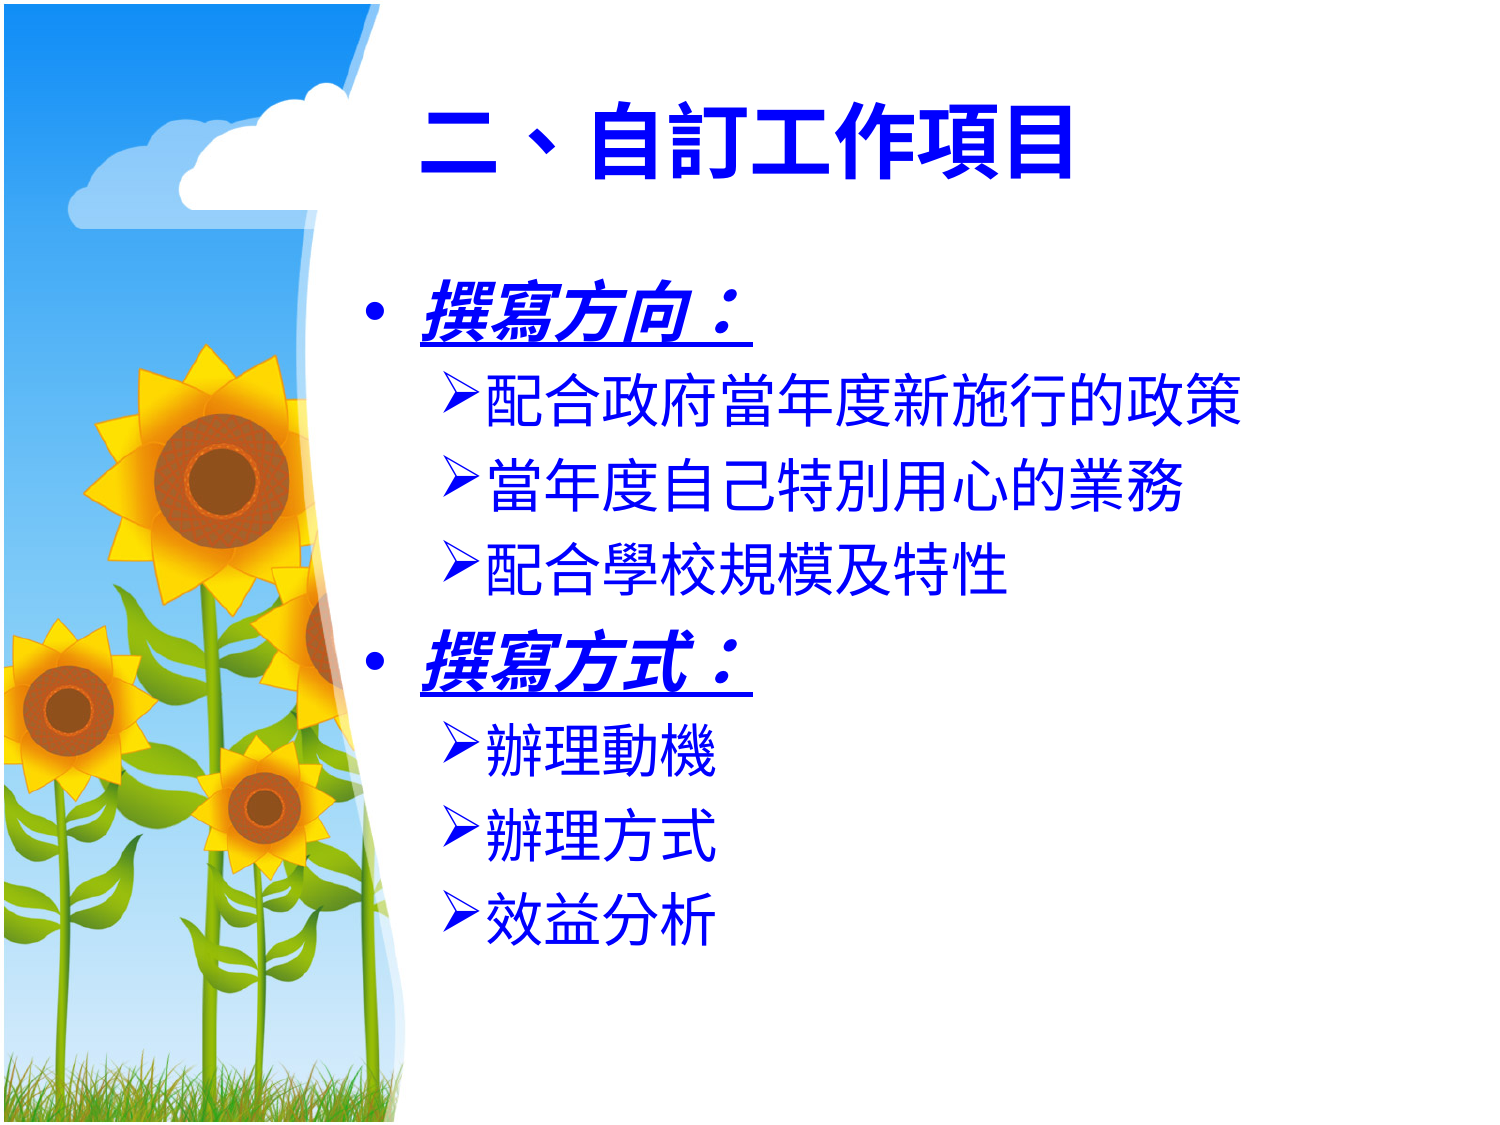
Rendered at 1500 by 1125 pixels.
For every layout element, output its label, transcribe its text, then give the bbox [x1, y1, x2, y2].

list 撰寫方向： 配合政府當年度新施行的政策 當年度自己特別用心的業務 配合學校規模及特性 撰寫方式： 辦理動機 辦理方式 效益分析 [348, 262, 1426, 1005]
title 二、自訂工作項目 [75, 45, 1426, 233]
picture [0, 0, 1500, 1125]
